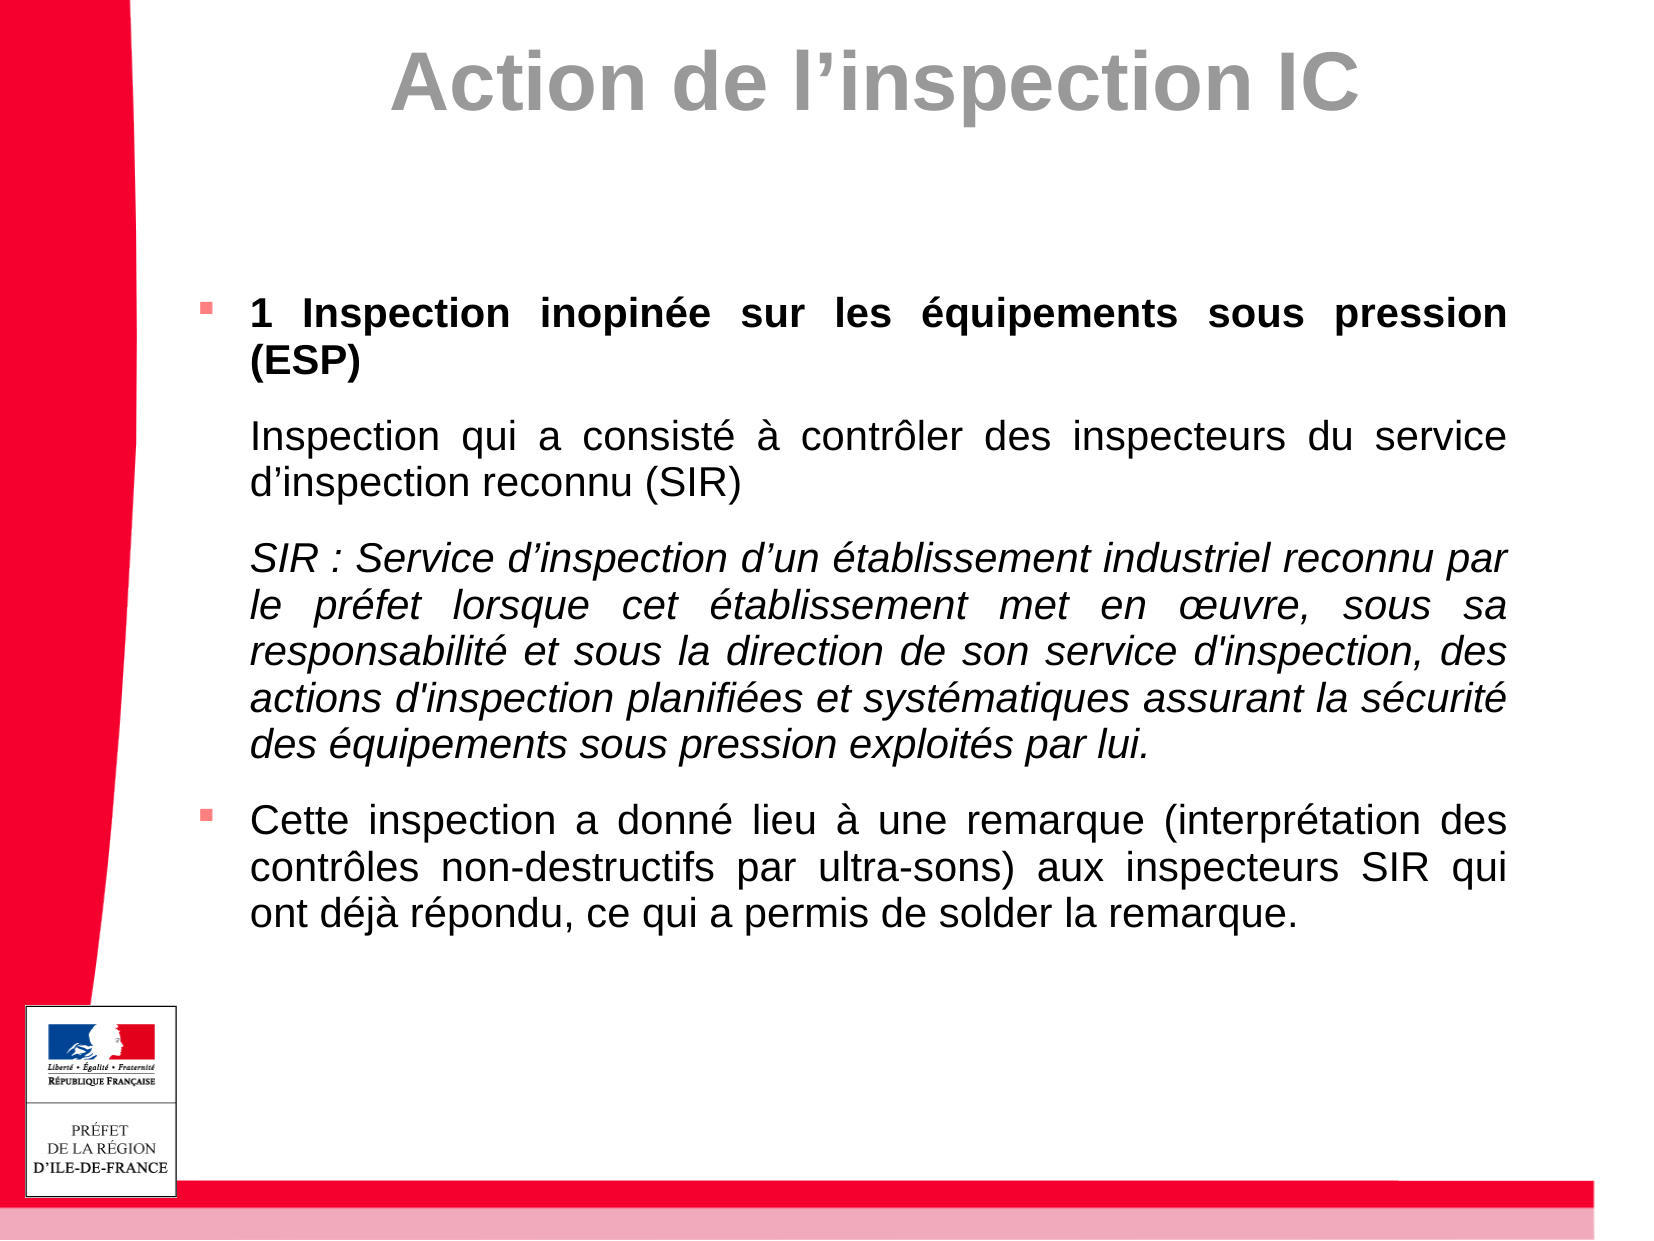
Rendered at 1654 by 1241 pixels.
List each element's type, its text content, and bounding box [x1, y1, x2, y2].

picture [0, 0, 1653, 1240]
title Action de l’inspection IC [111, 30, 1640, 134]
list 1 Inspection inopinée sur les équipements sous pression (ESP) Inspection qui a consisté à contrôler des inspecteurs du service d’inspection reconnu (SIR) SIR : Service d’inspection d’un établissement industriel reconnu par le préfet lorsque cet établissement met en œuvre, sous sa responsabilité et sous la direction de son service d'inspection, des actions d'inspection planifiées et systématiques assurant la sécurité des équipements sous pression exploités par lui. Cette inspection a donné lieu à une remarque (interprétation des contrôles non-destructifs par ultra-sons) aux inspecteurs SIR qui ont déjà répondu, ce qui a permis de solder la remarque. [179, 290, 1509, 1010]
